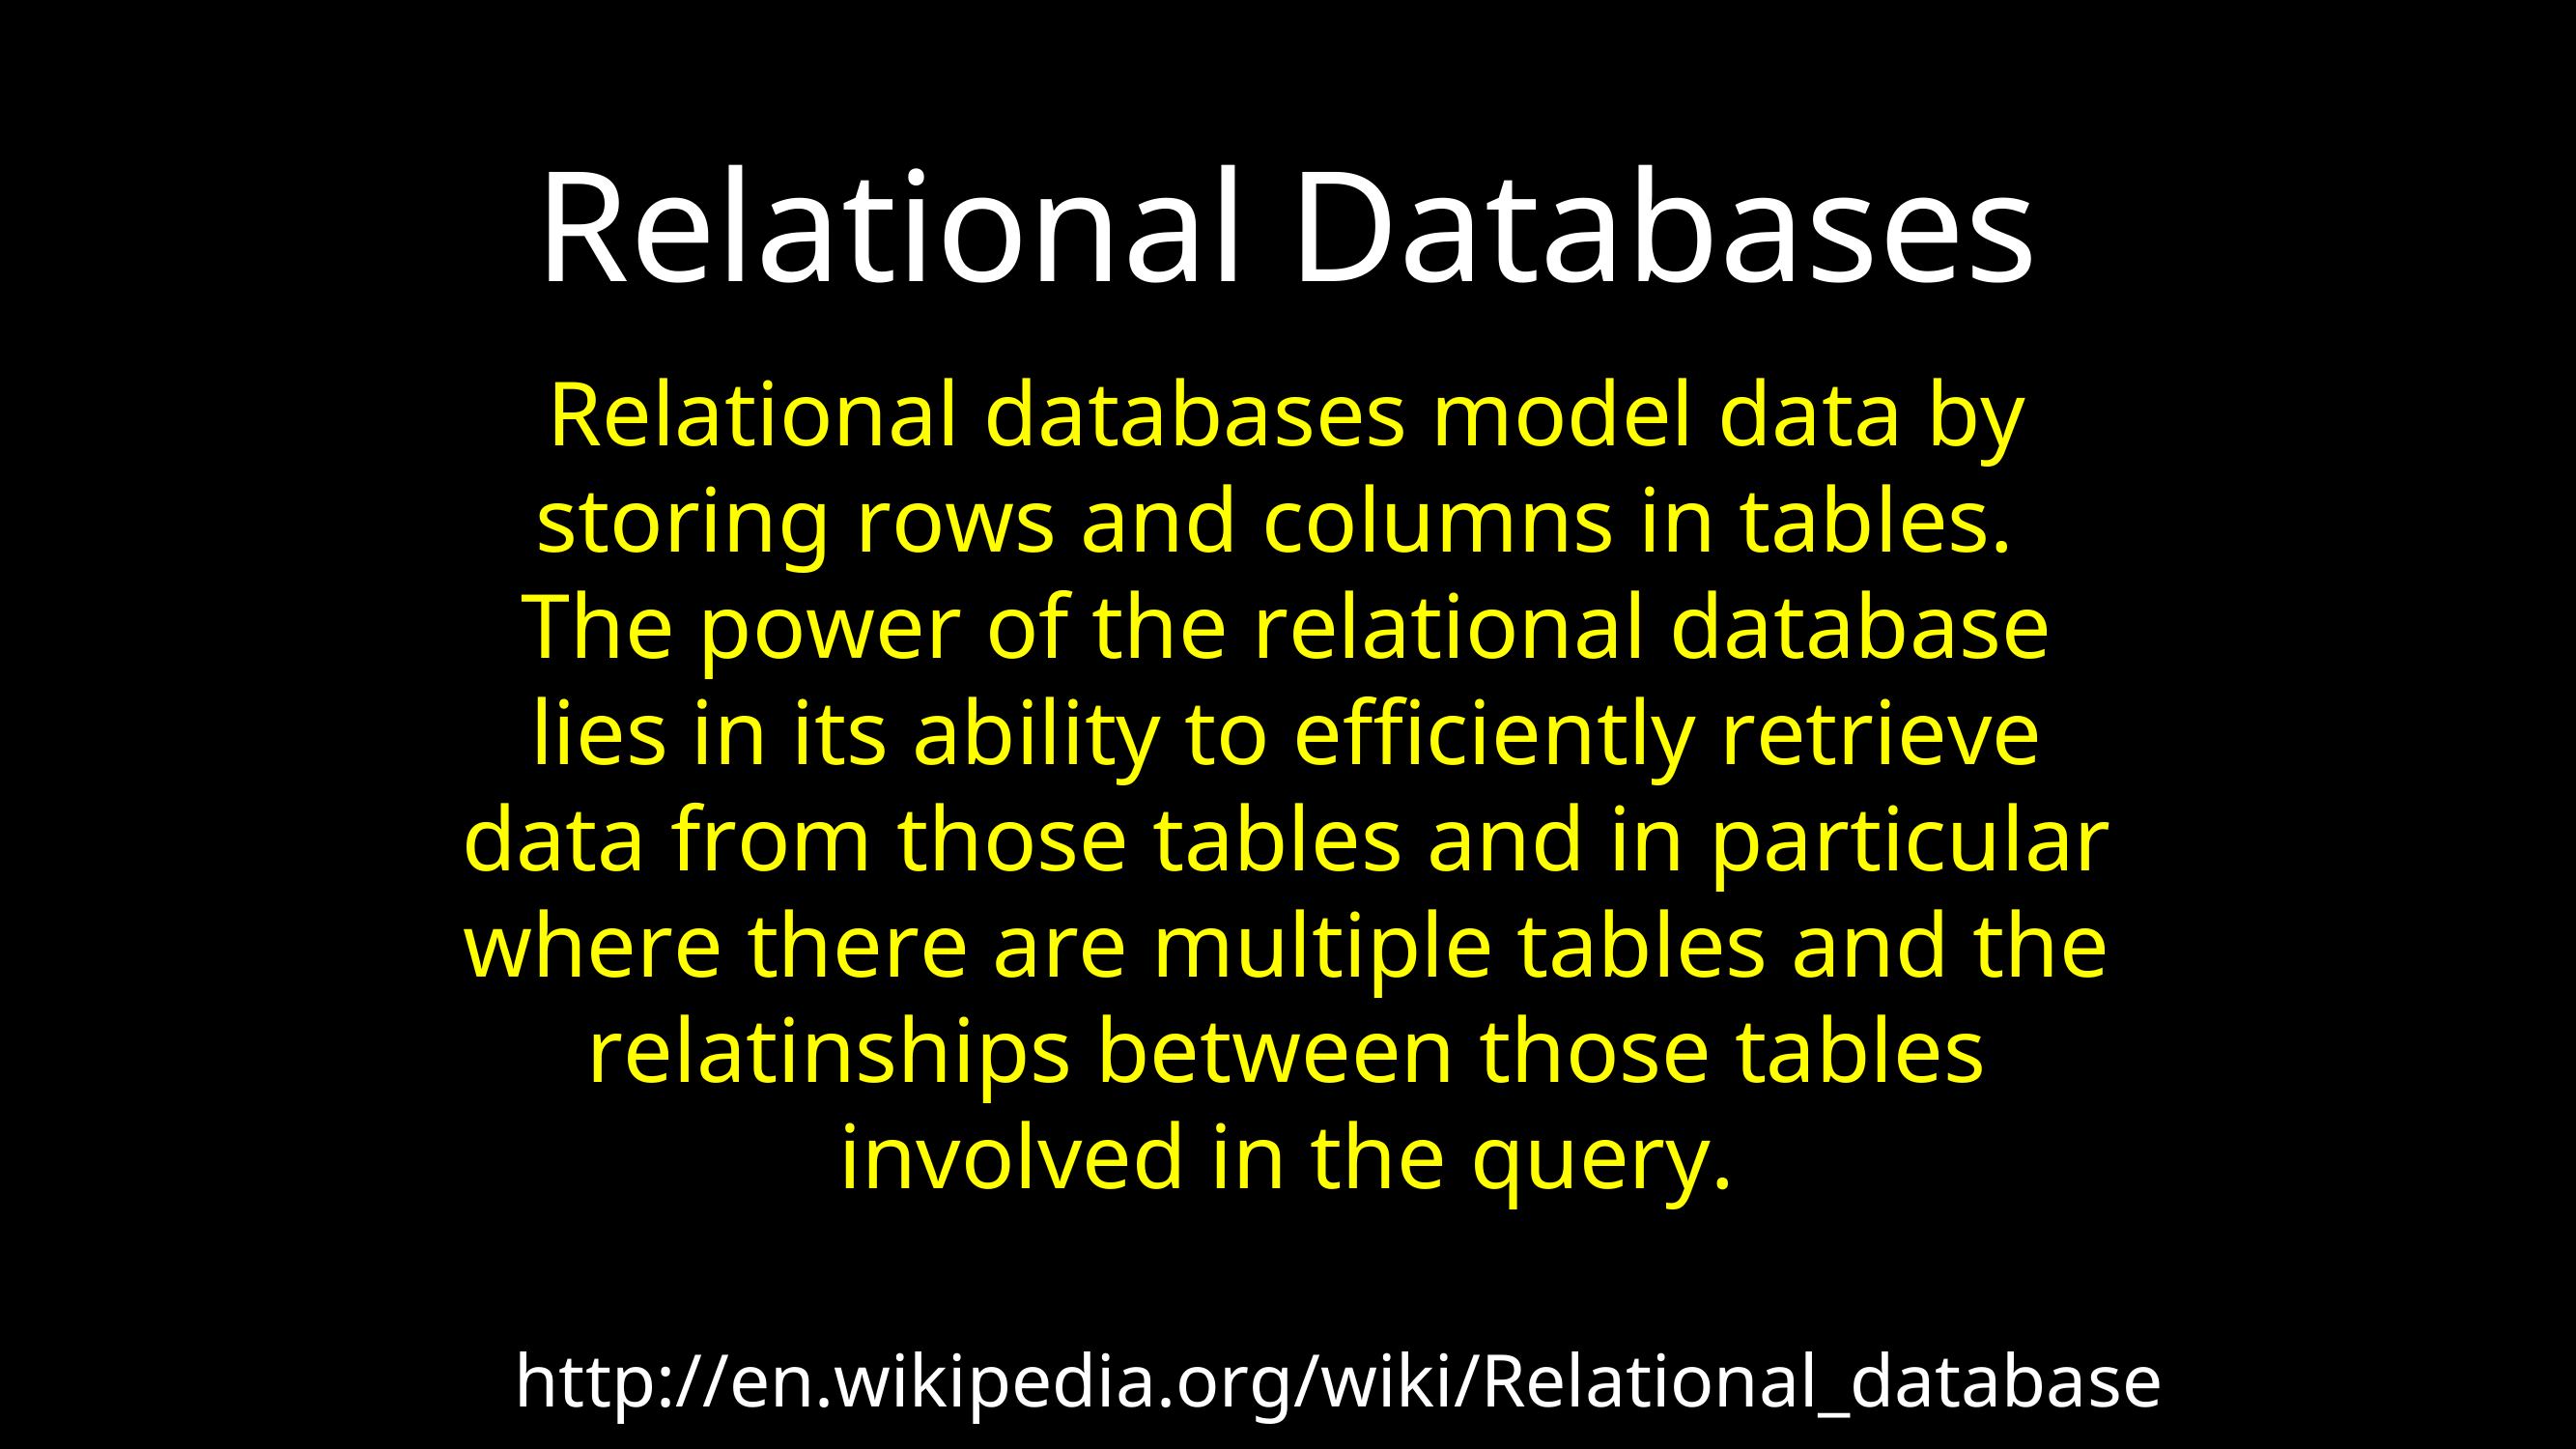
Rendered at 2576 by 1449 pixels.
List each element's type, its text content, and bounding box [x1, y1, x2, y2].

title Relational Databases [183, 38, 2392, 403]
text_box http://en.wikipedia.org/wiki/Relational_database [514, 1333, 2165, 1422]
text_box Relational databases model data by storing rows and columns in tables. The power of the relational database lies in its ability to efficiently retrieve data from those tables and in particular where there are multiple tables and the relatinships between those tables involved in the query. [452, 421, 2123, 1143]
